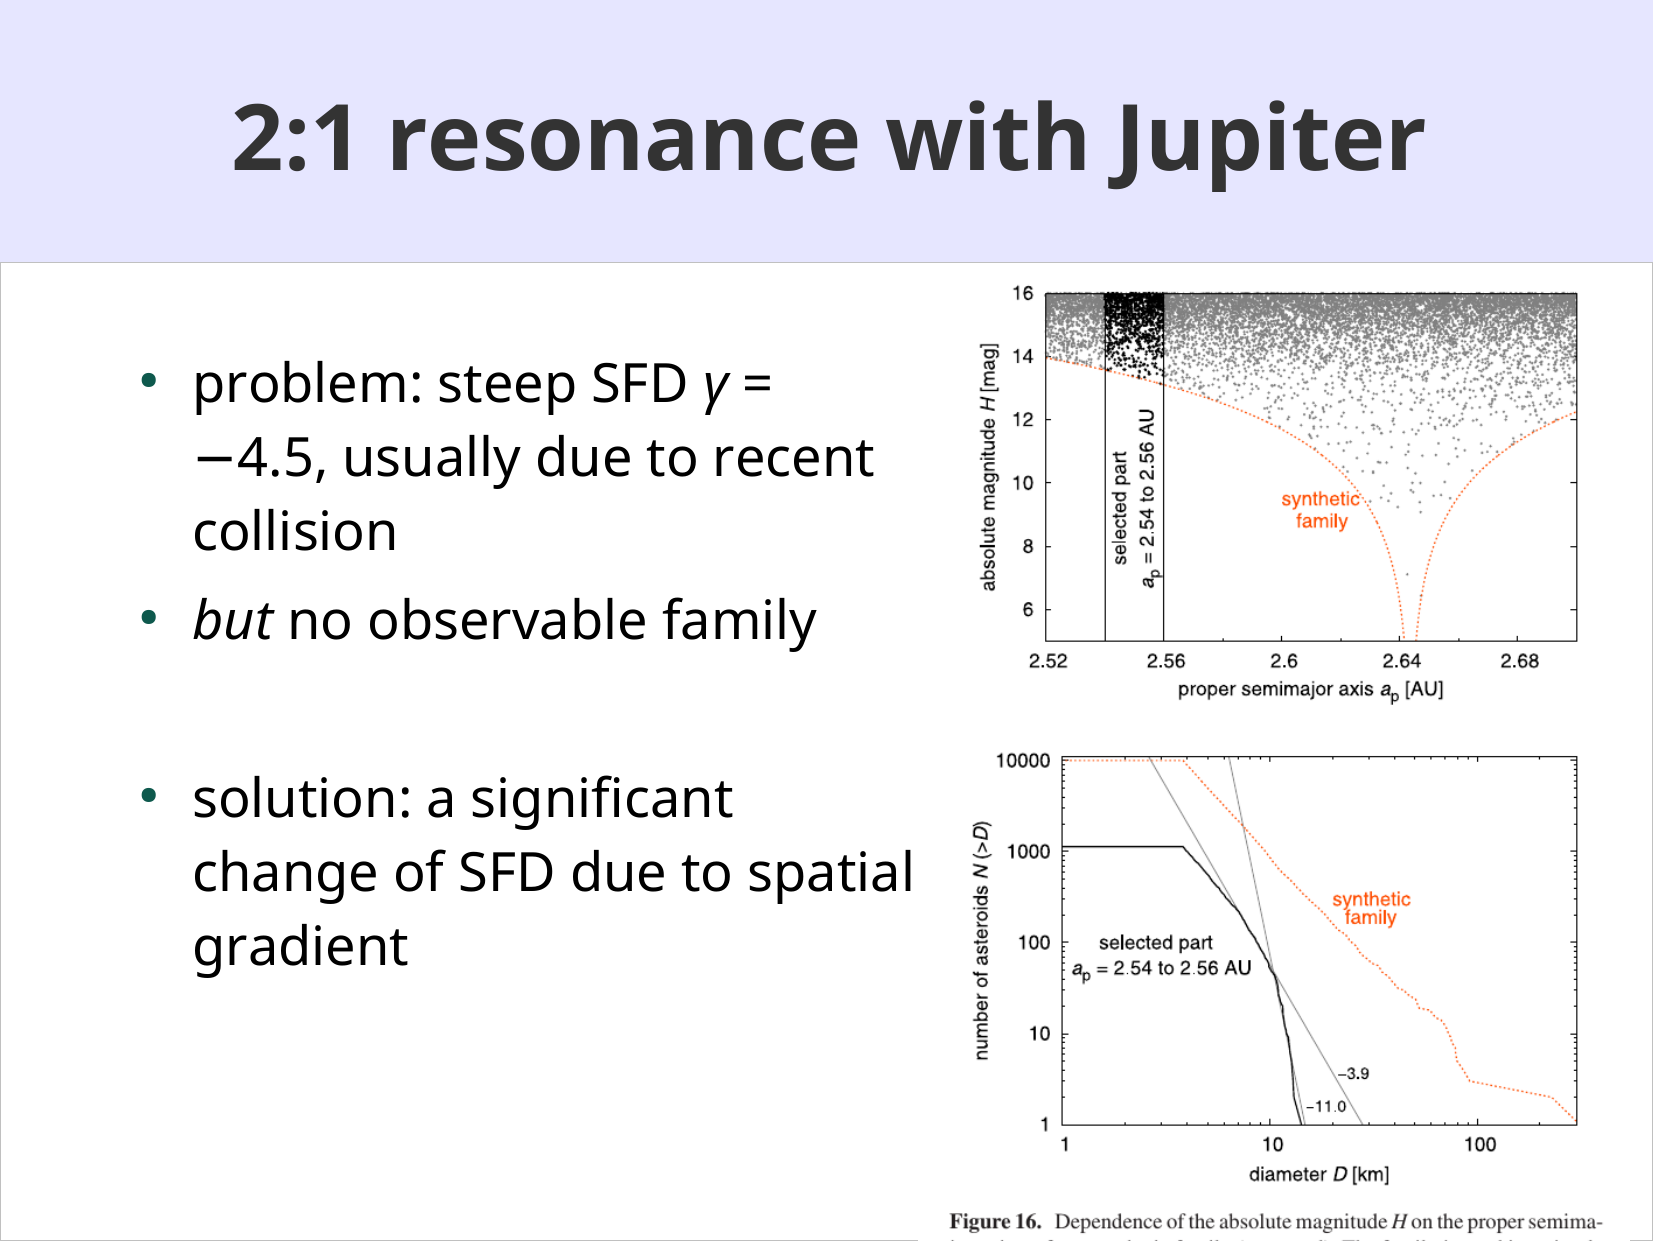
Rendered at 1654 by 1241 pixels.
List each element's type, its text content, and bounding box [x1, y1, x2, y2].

title 2:1 resonance with Jupiter [124, 31, 1536, 239]
list problem: steep SFD γ = −4.5, usually due to recent collision but no observable family solution: a significant change of SFD due to spatial gradient [121, 344, 918, 1065]
picture [918, 264, 1630, 1241]
